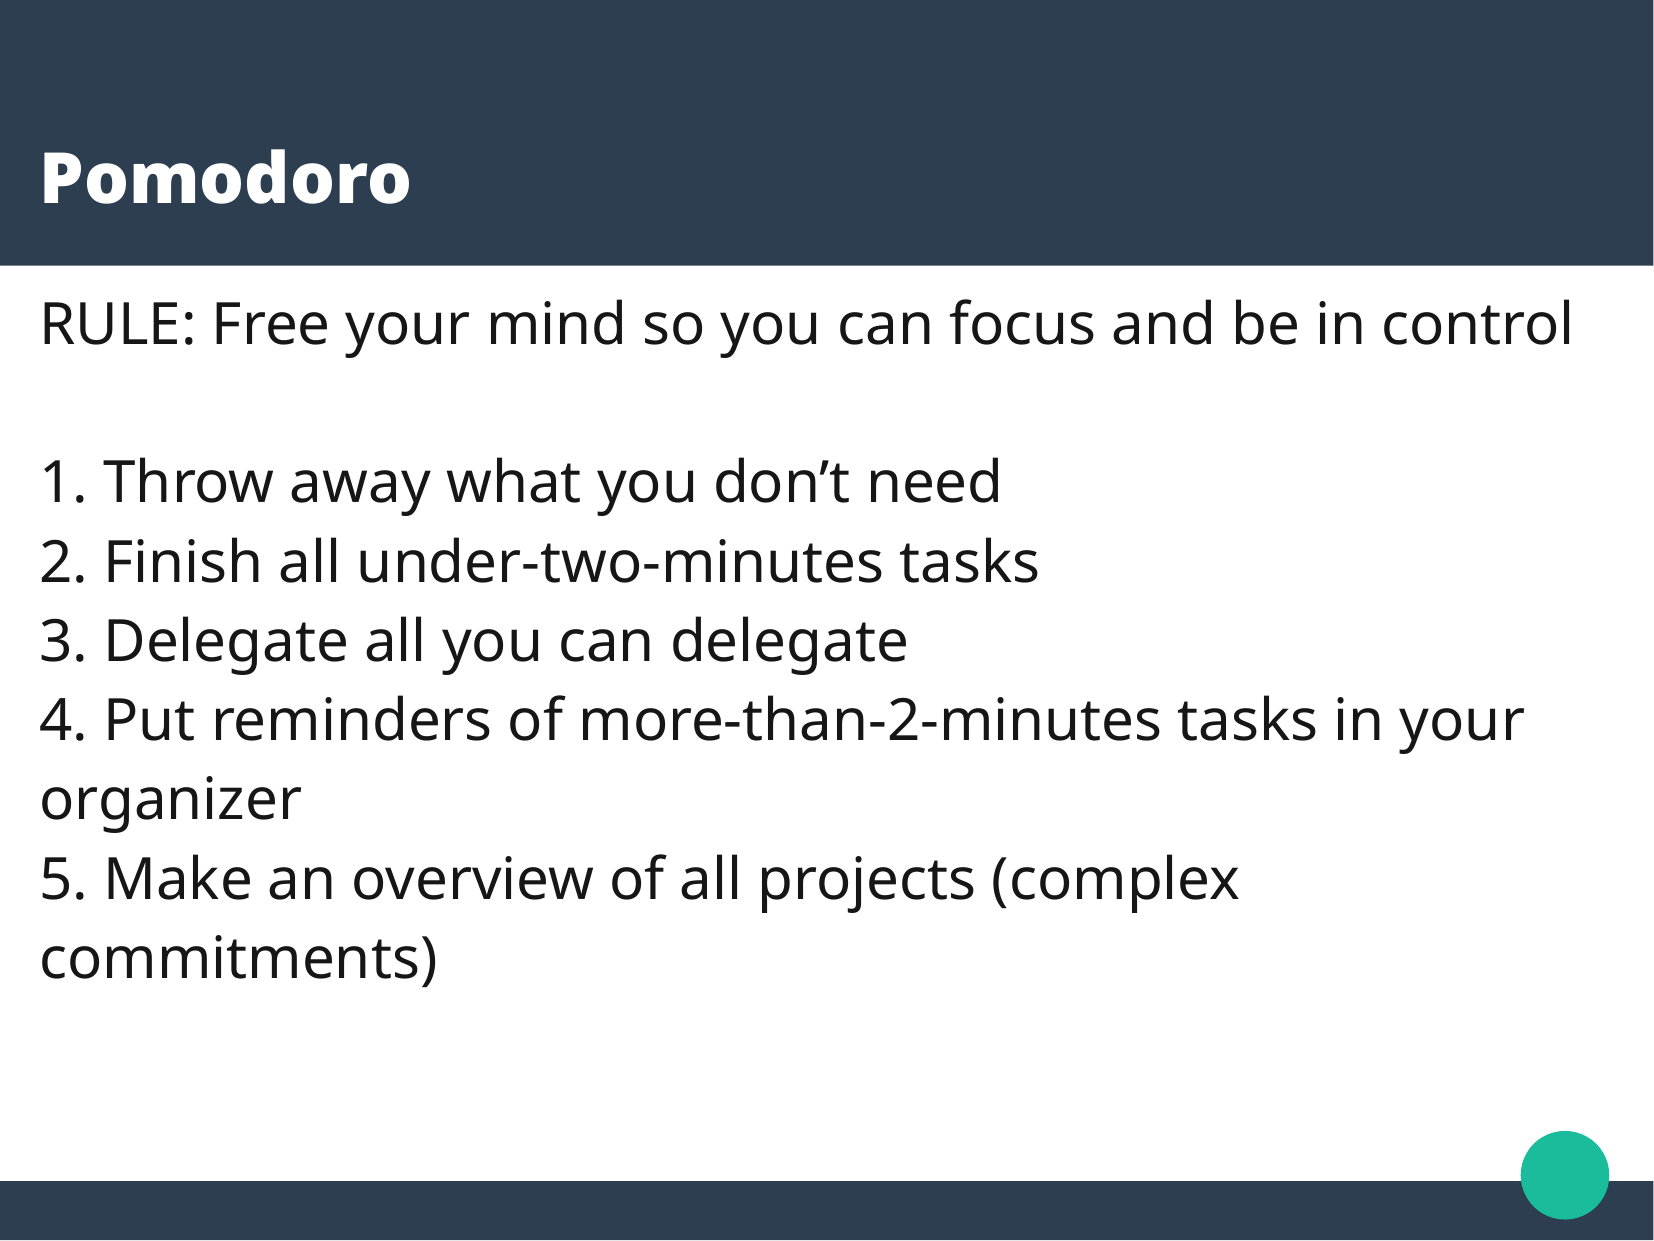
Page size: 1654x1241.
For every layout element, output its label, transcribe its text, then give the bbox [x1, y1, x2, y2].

text_box RULE: Free your mind so you can focus and be in control 1. Throw away what you don’t need 2. Finish all under-two-minutes tasks 3. Delegate all you can delegate 4. Put reminders of more-than-2-minutes tasks in your organizer 5. Make an overview of all projects (complex commitments) [24, 274, 1649, 1226]
title Pomodoro [39, 97, 1576, 256]
